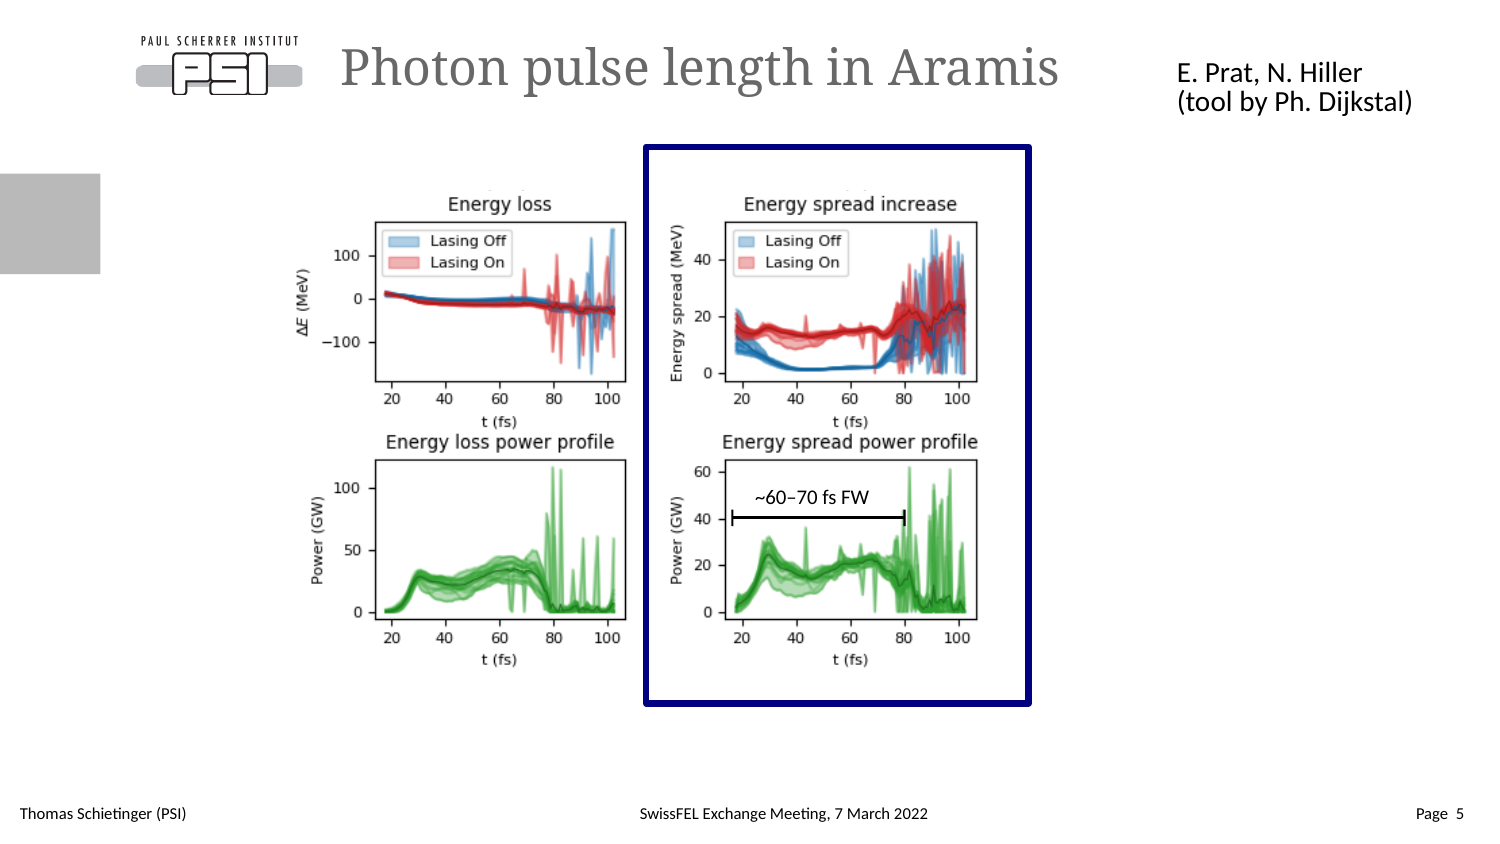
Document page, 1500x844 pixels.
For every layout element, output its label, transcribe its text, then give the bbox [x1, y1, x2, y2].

text_box ~60–70 fs FW [740, 481, 885, 518]
text_box E. Prat, N. Hiller (tool by Ph. Dijkstal) [1162, 52, 1429, 127]
picture [649, 190, 994, 693]
picture [276, 190, 643, 693]
title Photon pulse length in Aramis [340, 35, 1442, 98]
